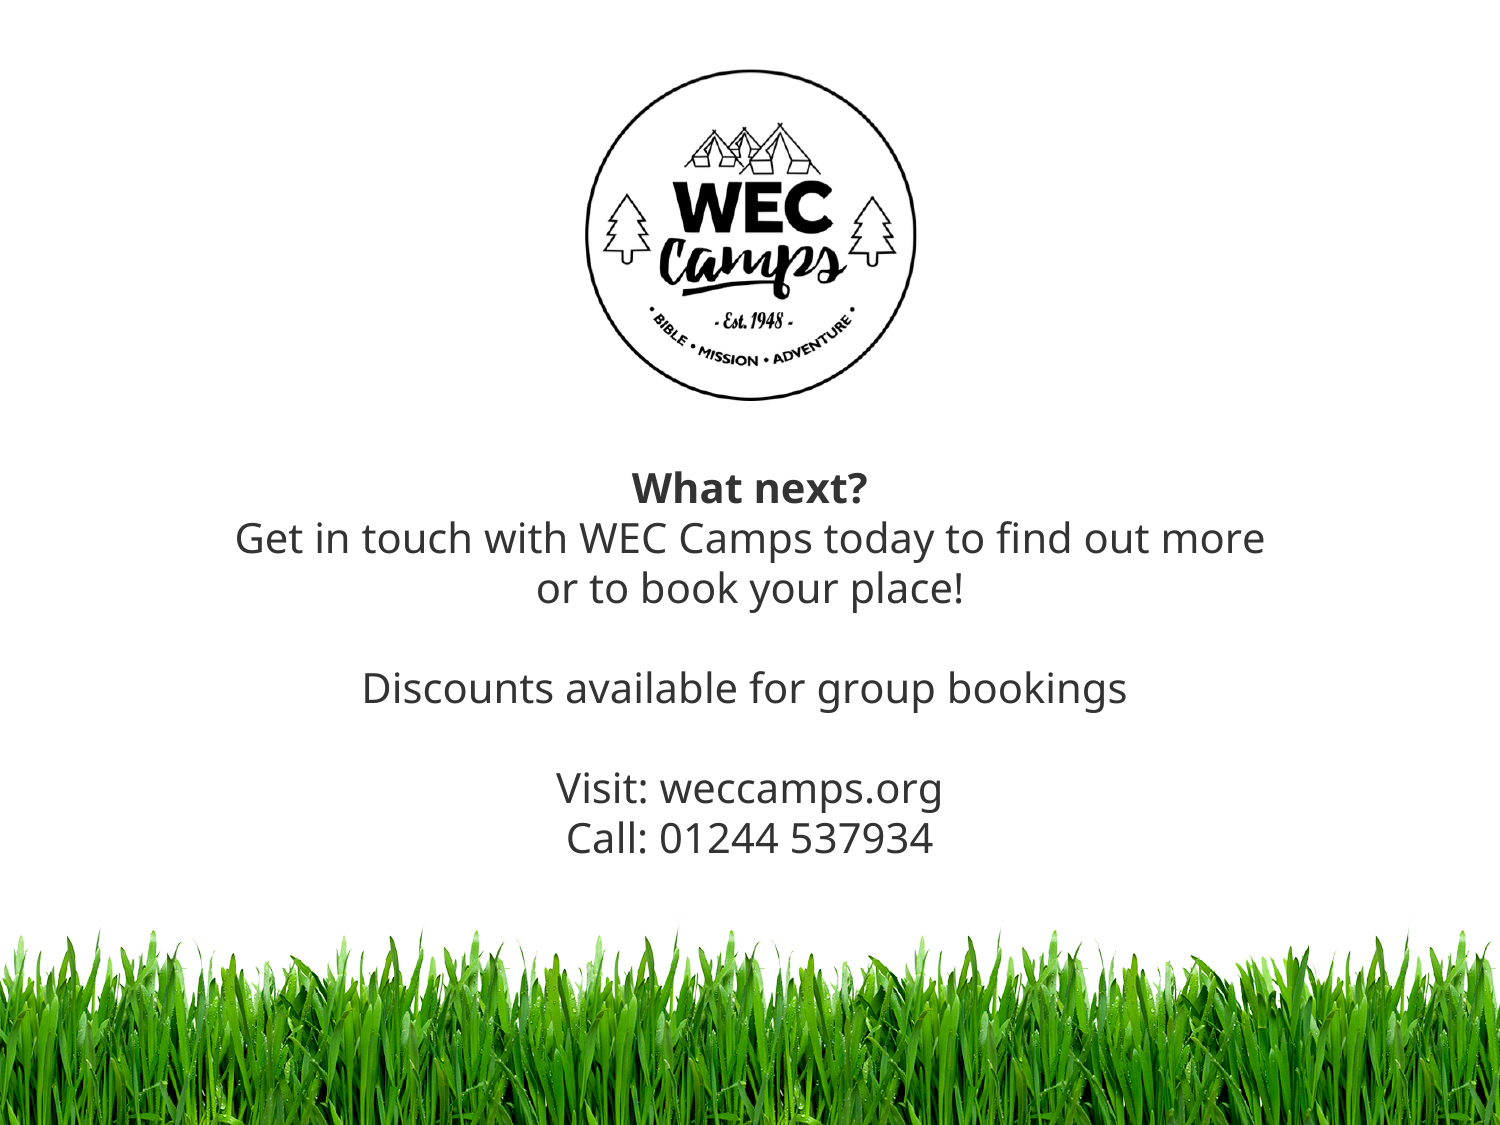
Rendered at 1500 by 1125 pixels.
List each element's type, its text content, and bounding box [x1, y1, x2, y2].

text_box What next? Get in touch with WEC Camps today to find out more or to book your place! Discounts available for group bookings Visit: weccamps.org Call: 01244 537934 [94, 454, 1406, 870]
picture [583, 68, 917, 402]
picture [0, 908, 1500, 1125]
